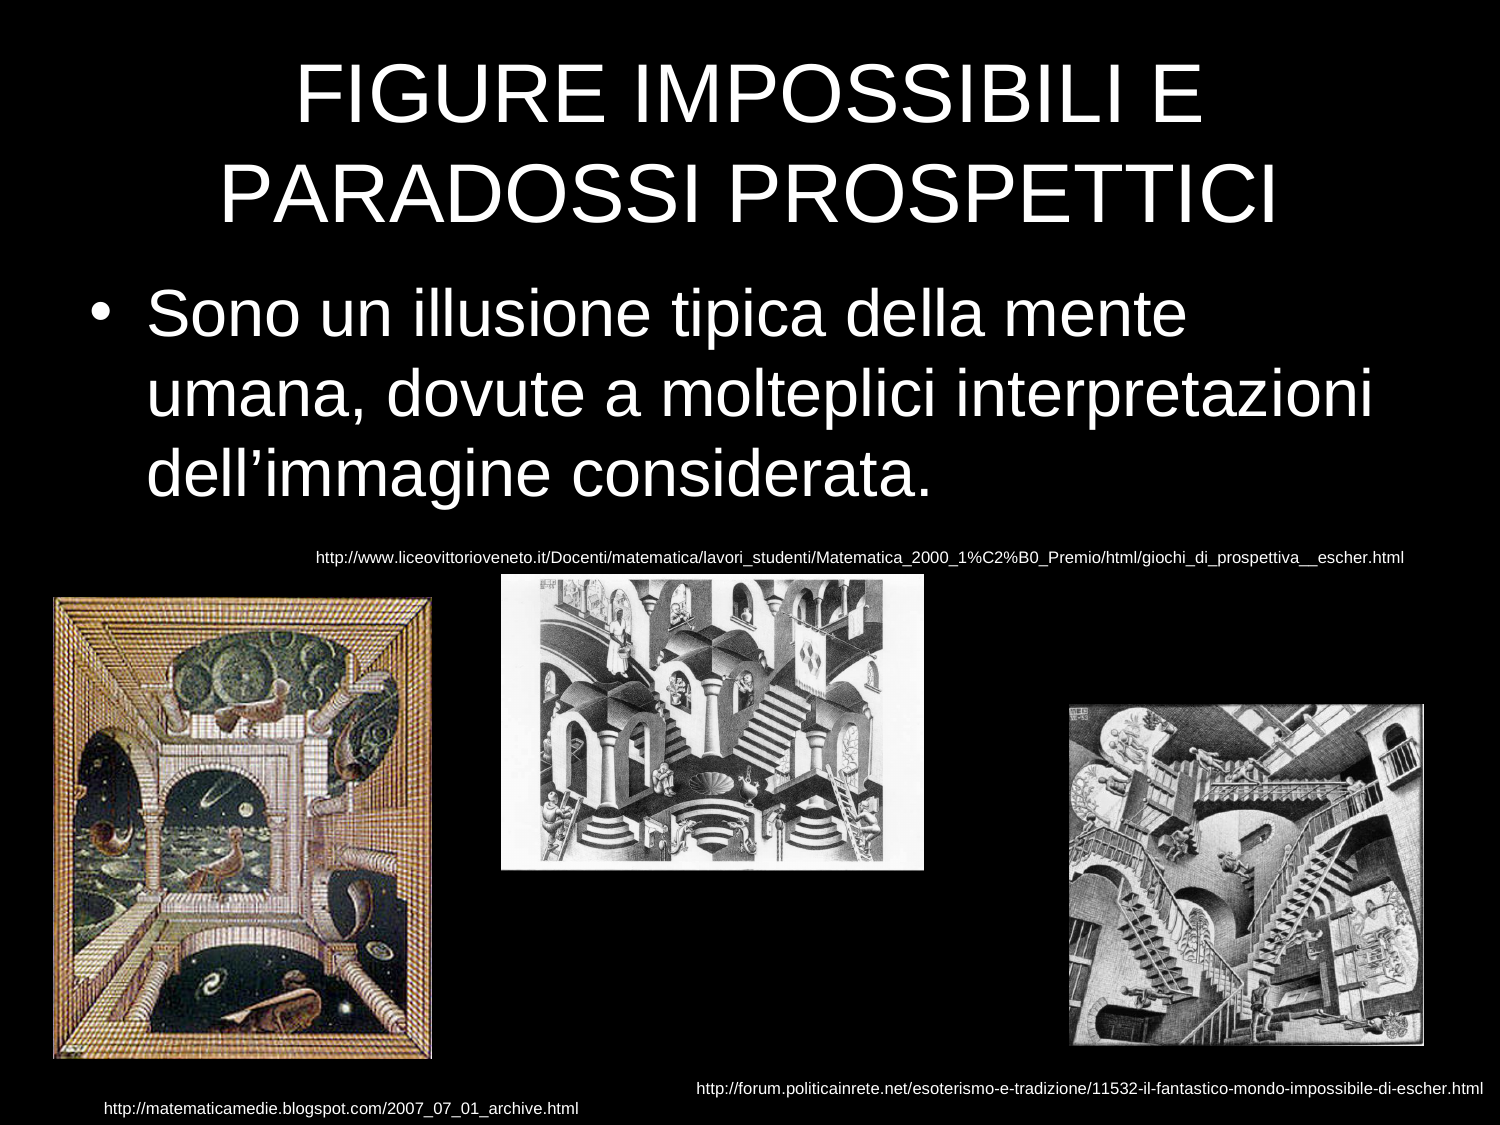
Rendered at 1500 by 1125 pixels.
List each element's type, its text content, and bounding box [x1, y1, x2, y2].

title FIGURE IMPOSSIBILI E PARADOSSI PROSPETTICI [75, 31, 1426, 247]
text_box http://www.liceovittorioveneto.it/Docenti/matematica/lavori_studenti/Matematica_2000_1%C2%B0_Premio/html/giochi_di_prospettiva__escher.html [301, 538, 1421, 575]
text_box http://forum.politicainrete.net/esoterismo-e-tradizione/11532-il-fantastico-mondo-impossibile-di-escher.html [681, 1070, 1500, 1106]
text_box http://matematicamedie.blogspot.com/2007_07_01_archive.html [89, 1089, 595, 1125]
picture [501, 575, 924, 871]
picture [53, 597, 432, 1059]
picture [1069, 704, 1424, 1046]
list Sono un illusione tipica della mente umana, dovute a molteplici interpretazioni dell’immagine considerata. [75, 262, 1426, 1006]
